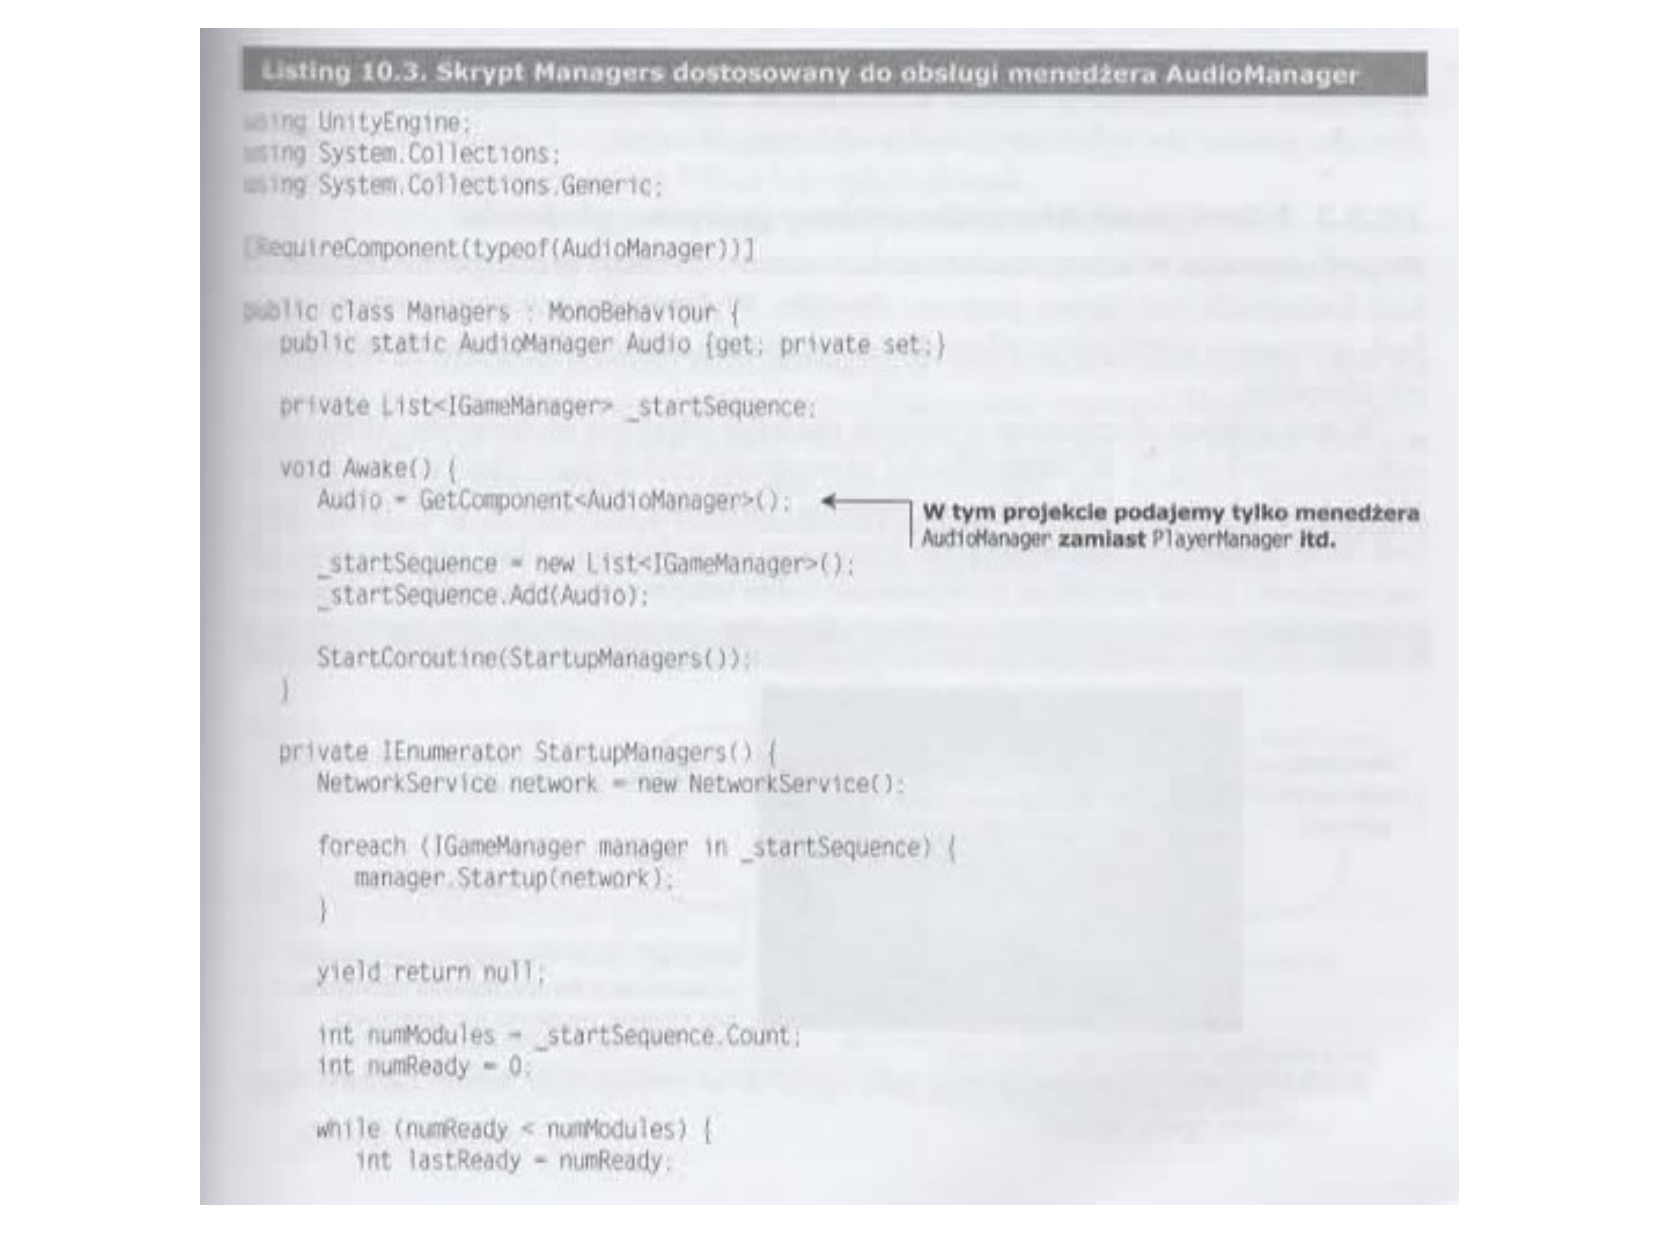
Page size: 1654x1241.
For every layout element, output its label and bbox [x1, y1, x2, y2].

picture [200, 28, 1459, 1205]
